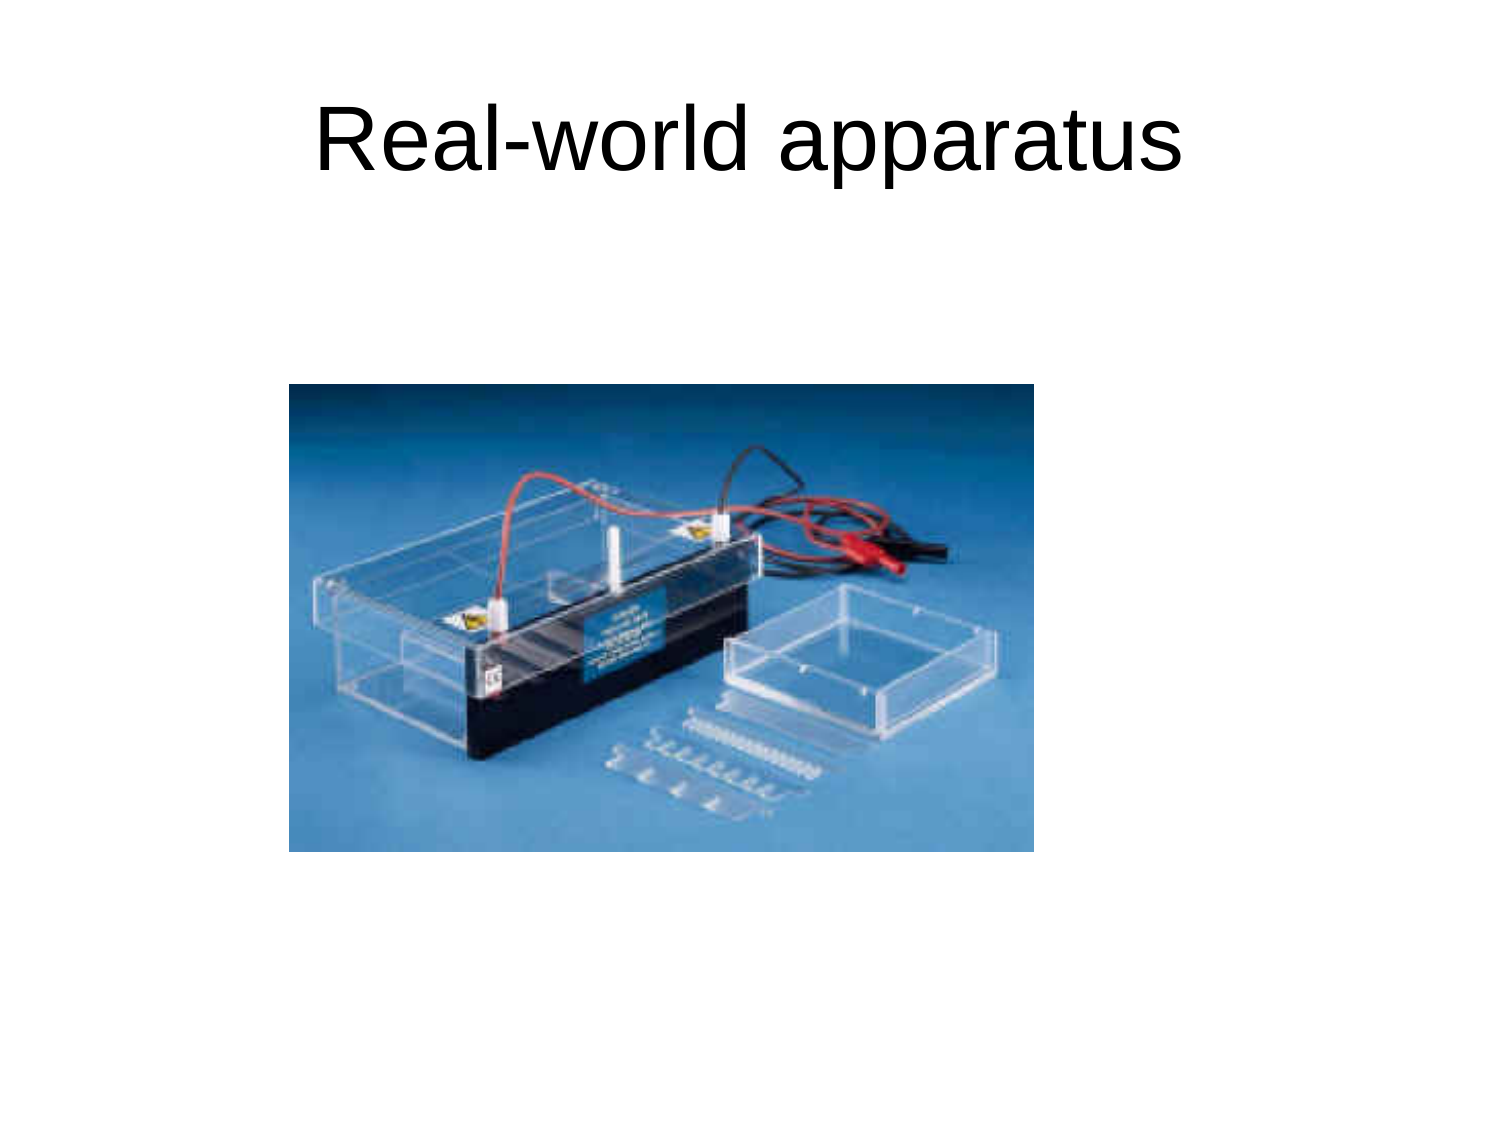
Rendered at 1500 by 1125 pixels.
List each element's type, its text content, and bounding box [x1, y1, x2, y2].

title Real-world apparatus [75, 45, 1426, 233]
picture [289, 384, 1034, 852]
